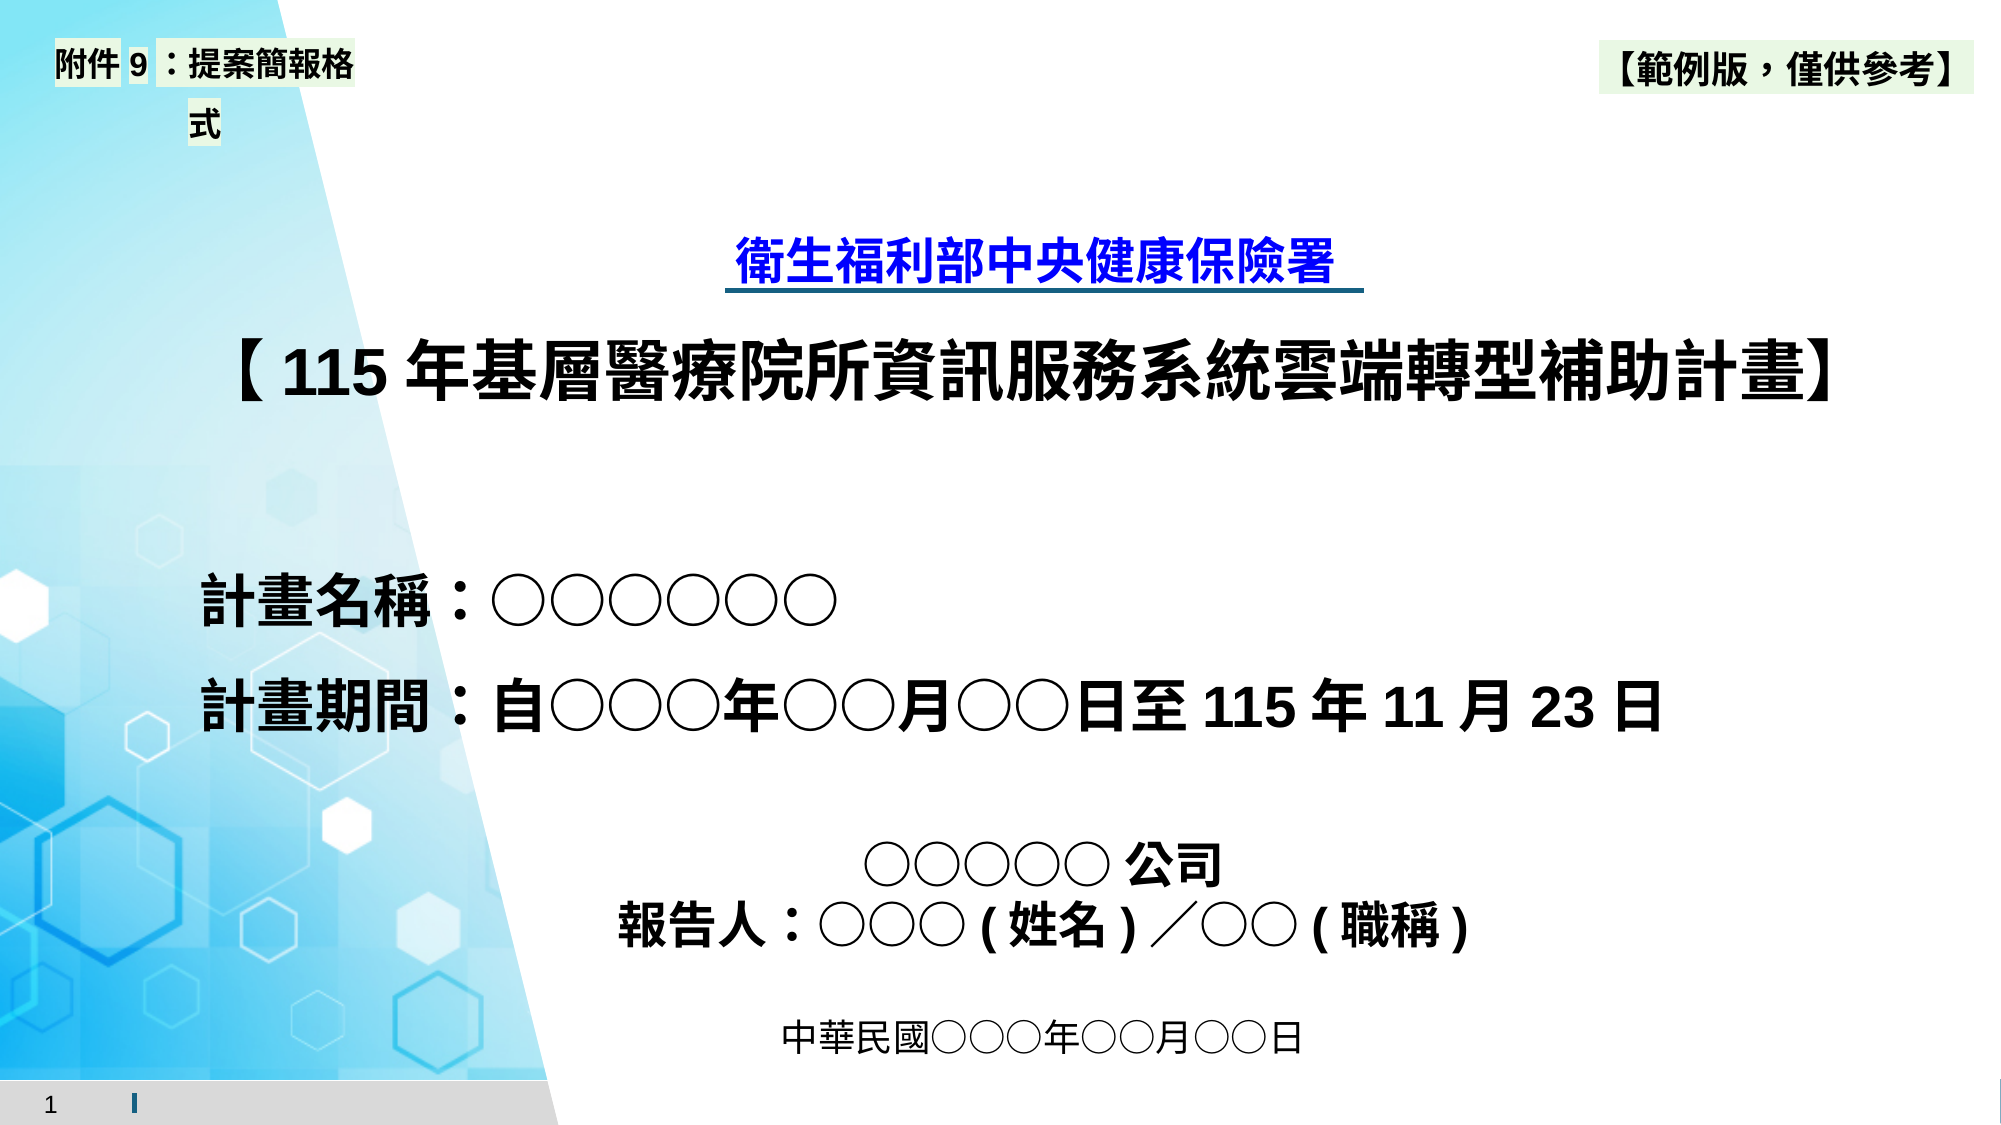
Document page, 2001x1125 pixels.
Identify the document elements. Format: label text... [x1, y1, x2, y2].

text_box 附件9：提案簡報格式 [28, 16, 382, 88]
text_box ○○○○○公司 報告人：○○○(姓名)／○○(職稱) 中華民國○○○年○○月○○日 [466, 826, 1620, 1074]
text_box [28, 1073, 106, 1125]
text_box 【範例版，僅供參考】 [1573, 16, 2000, 88]
text_box 衛生福利部中央健康保險署 【115年基層醫療院所資訊服務系統雲端轉型補助計畫】 計畫名稱：○○○○○○ 計畫期間：自○○○年○○月○○日至115年11月23日 [183, 177, 1903, 761]
